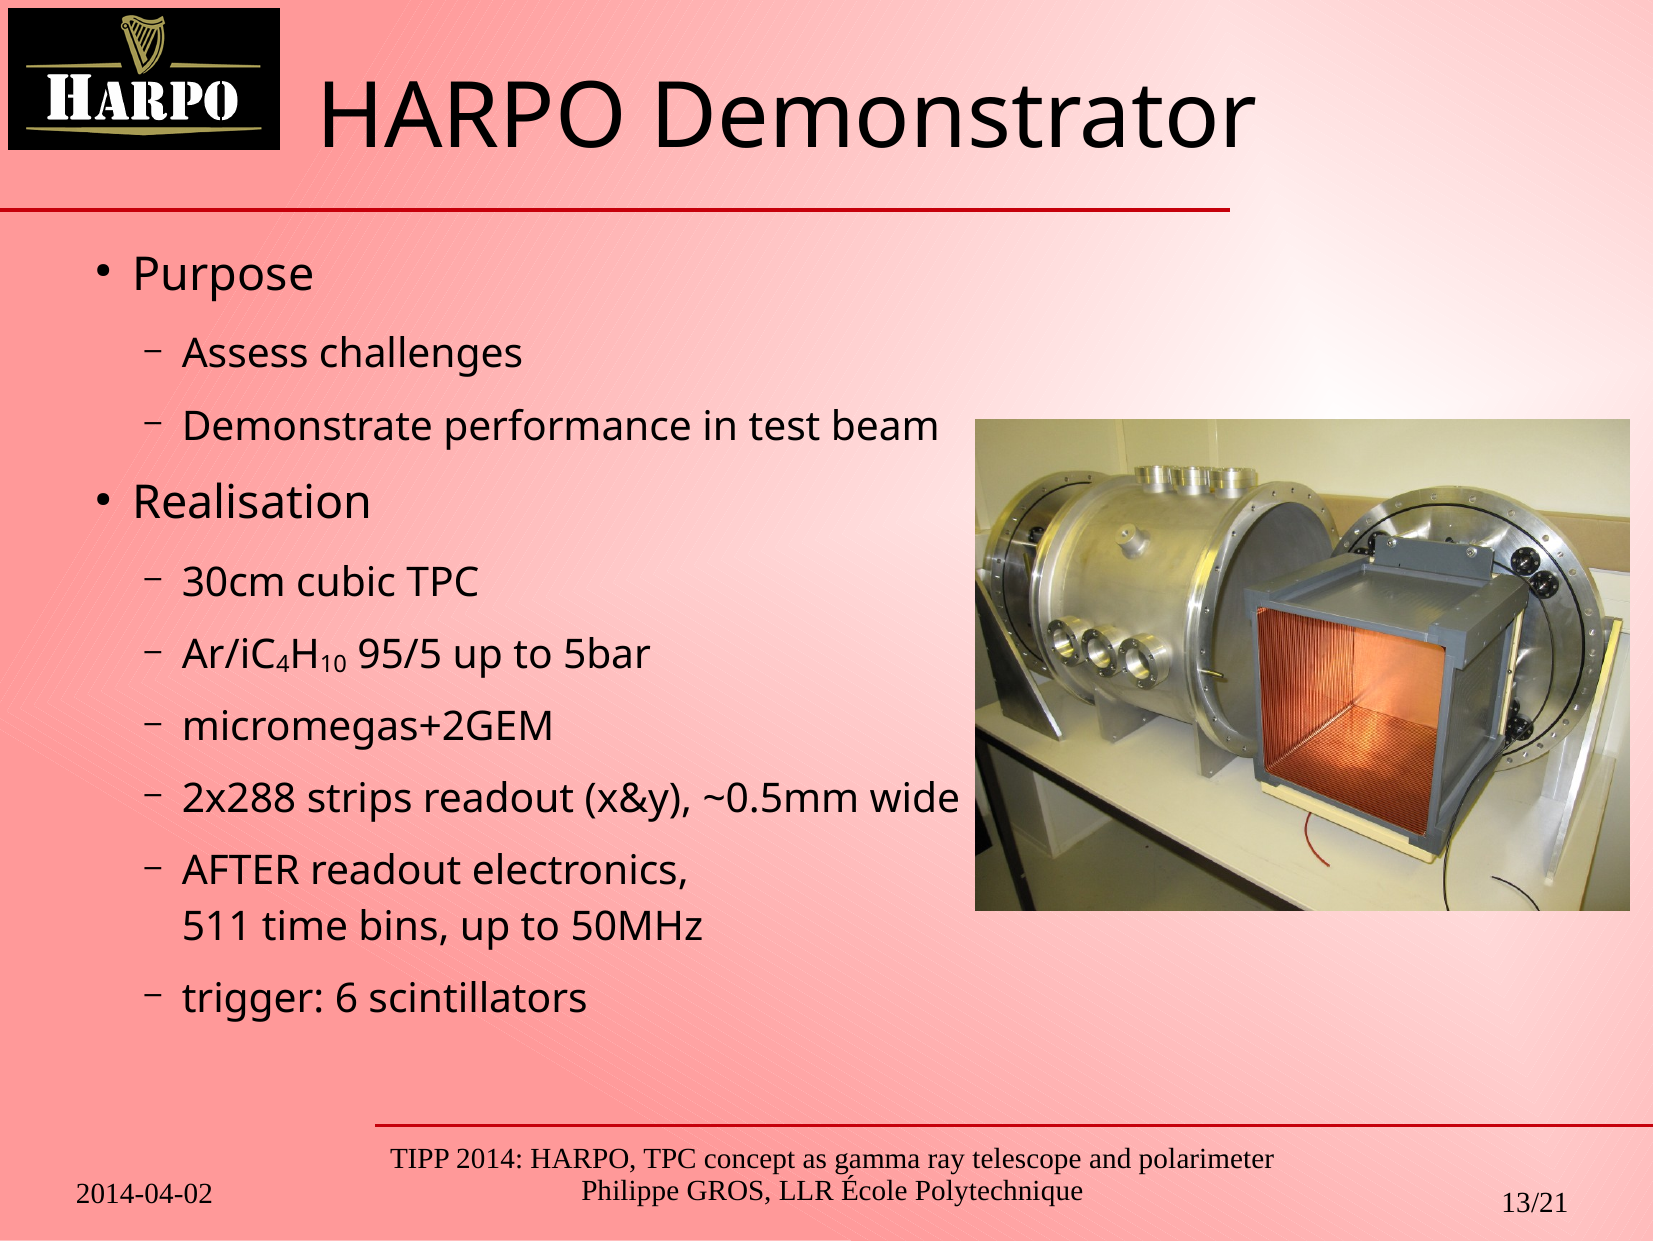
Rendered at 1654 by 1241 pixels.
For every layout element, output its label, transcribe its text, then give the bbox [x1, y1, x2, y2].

list Purpose Assess challenges Demonstrate performance in test beam Realisation 30cm cubic TPC Ar/iC4H10 95/5 up to 5bar micromegas+2GEM 2x288 strips readout (x&y), ~0.5mm wide AFTER readout electronics, 511 time bins, up to 50MHz trigger: 6 scintillators [82, 240, 976, 1102]
picture [975, 419, 1630, 912]
picture [8, 8, 280, 150]
title HARPO Demonstrator [285, 15, 1291, 211]
